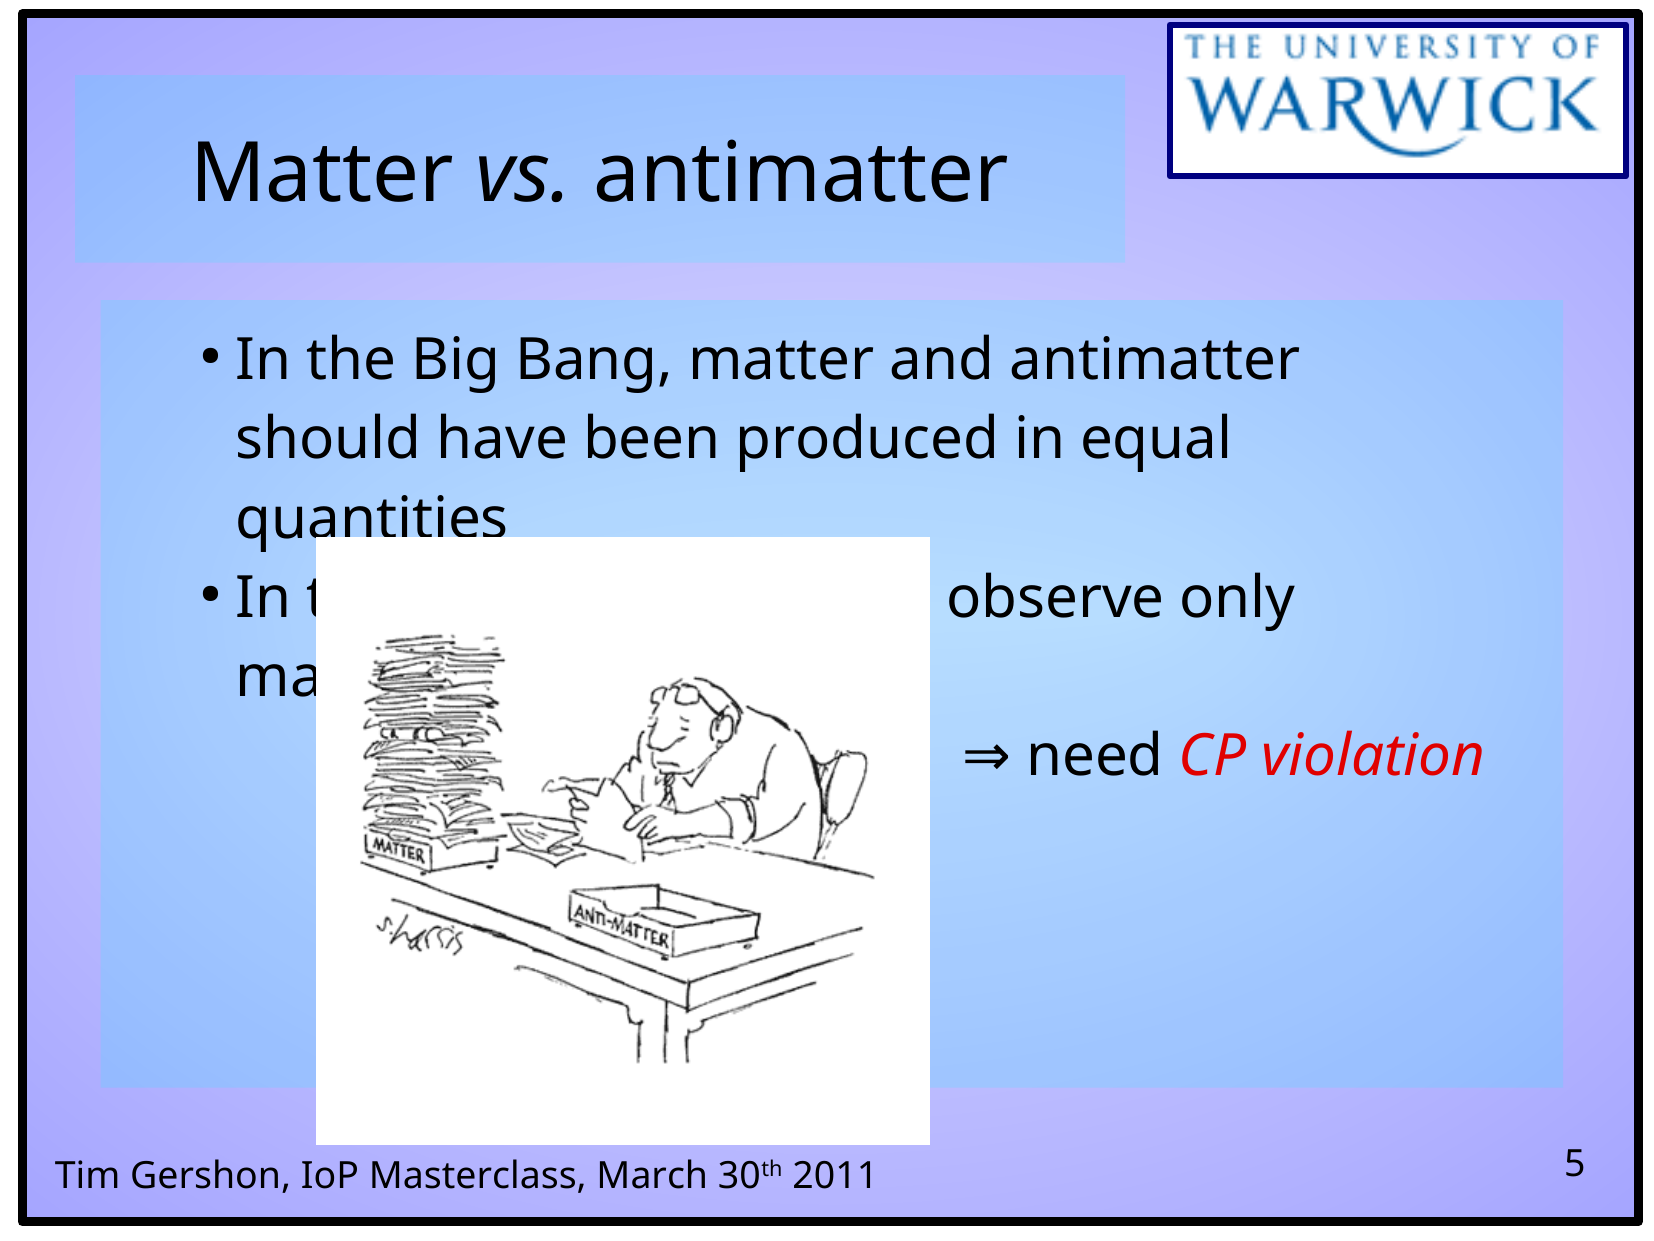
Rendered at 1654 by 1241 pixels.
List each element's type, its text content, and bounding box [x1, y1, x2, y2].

picture [316, 537, 930, 1145]
text_box Matter vs. antimatter [75, 75, 1126, 263]
text_box <number> [1537, 1125, 1613, 1201]
picture [1172, 27, 1623, 174]
text_box [22, 13, 1639, 1222]
text_box In the Big Bang, matter and antimatter should have been produced in equal quantities In the Universe today, we observe only matter ⇒ need CP violation [150, 310, 1501, 607]
text_box Tim Gershon, IoP Masterclass, March 30th 2011 [72, 1136, 861, 1212]
